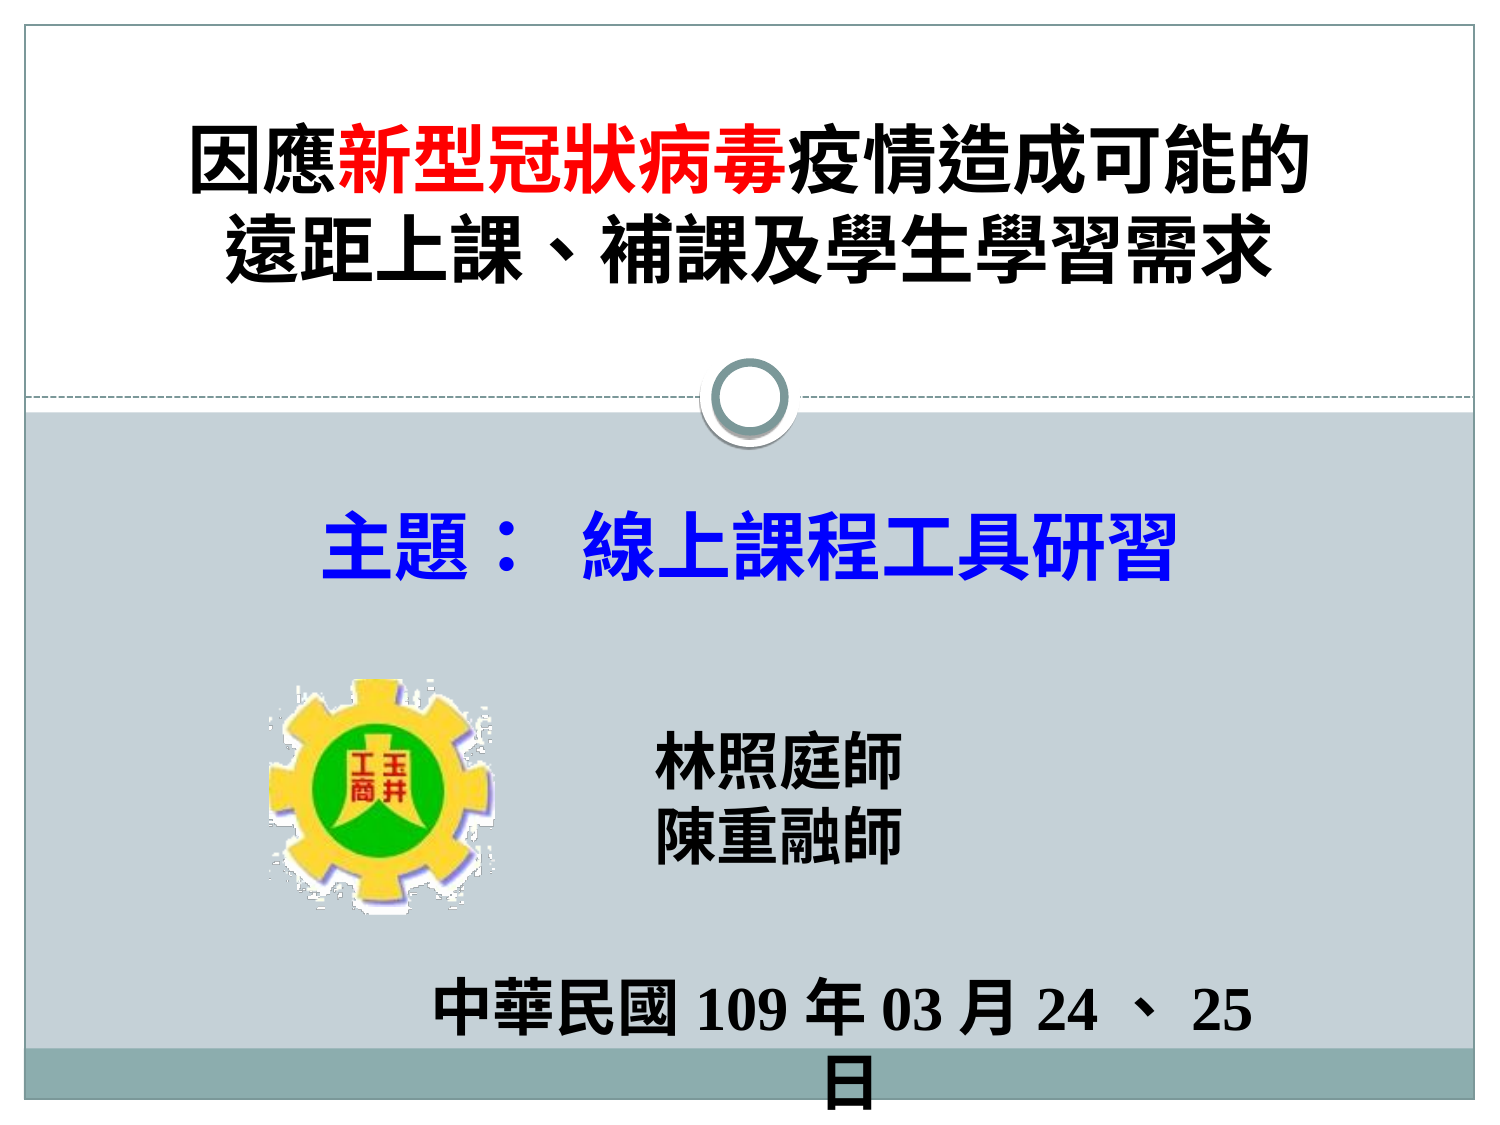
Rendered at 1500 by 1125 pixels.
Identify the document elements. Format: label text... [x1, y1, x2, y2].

text_box 因應新型冠狀病毒疫情造成可能的 遠距上課、補課及學生學習需求 [46, 105, 1453, 391]
picture [269, 679, 495, 907]
text_box 中華民國109年03月24、25日 [410, 960, 1289, 1125]
text_box 主題： 線上課程工具研習 [304, 492, 1274, 597]
text_box 林照庭師 陳重融師 [515, 714, 1043, 880]
